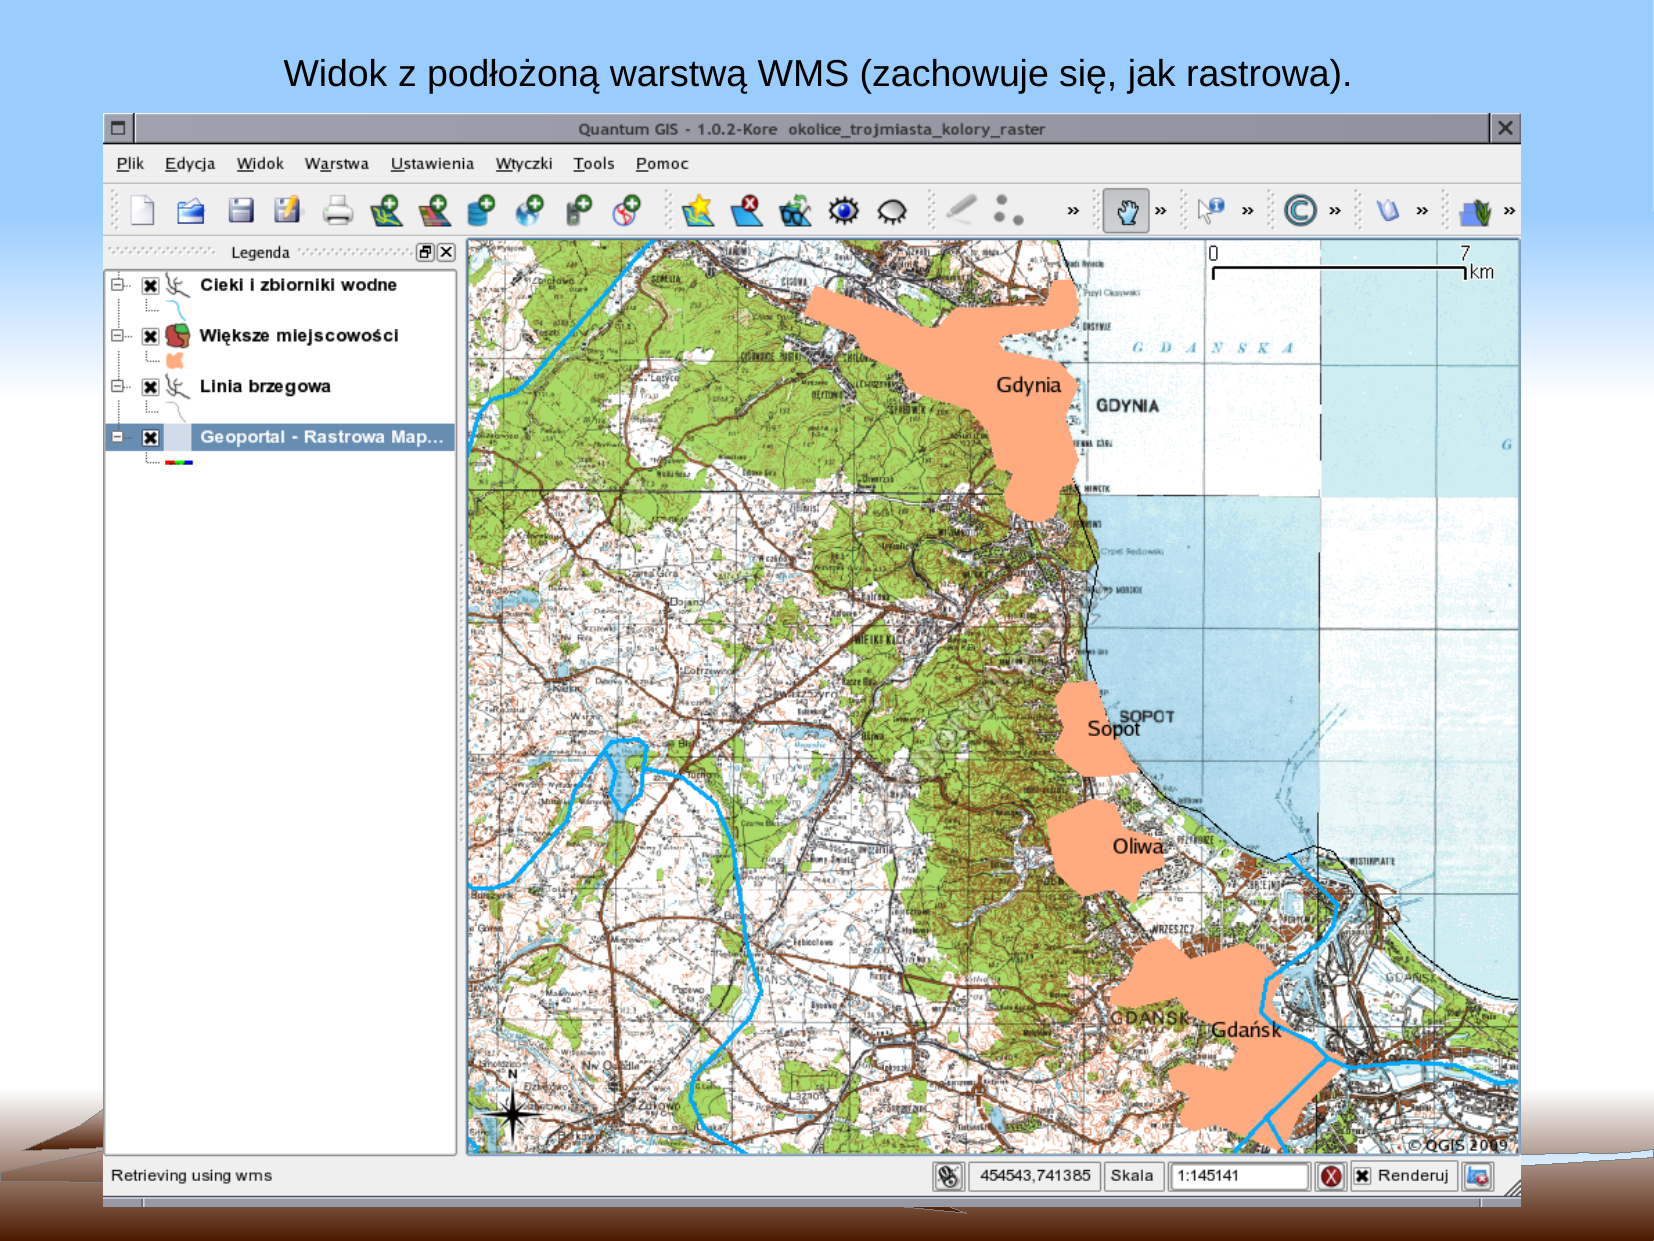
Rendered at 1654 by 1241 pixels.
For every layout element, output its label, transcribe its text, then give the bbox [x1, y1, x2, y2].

text_box Widok z podłożoną warstwą WMS (zachowuje się, jak rastrowa). [268, 45, 1371, 102]
picture [103, 113, 1521, 1208]
